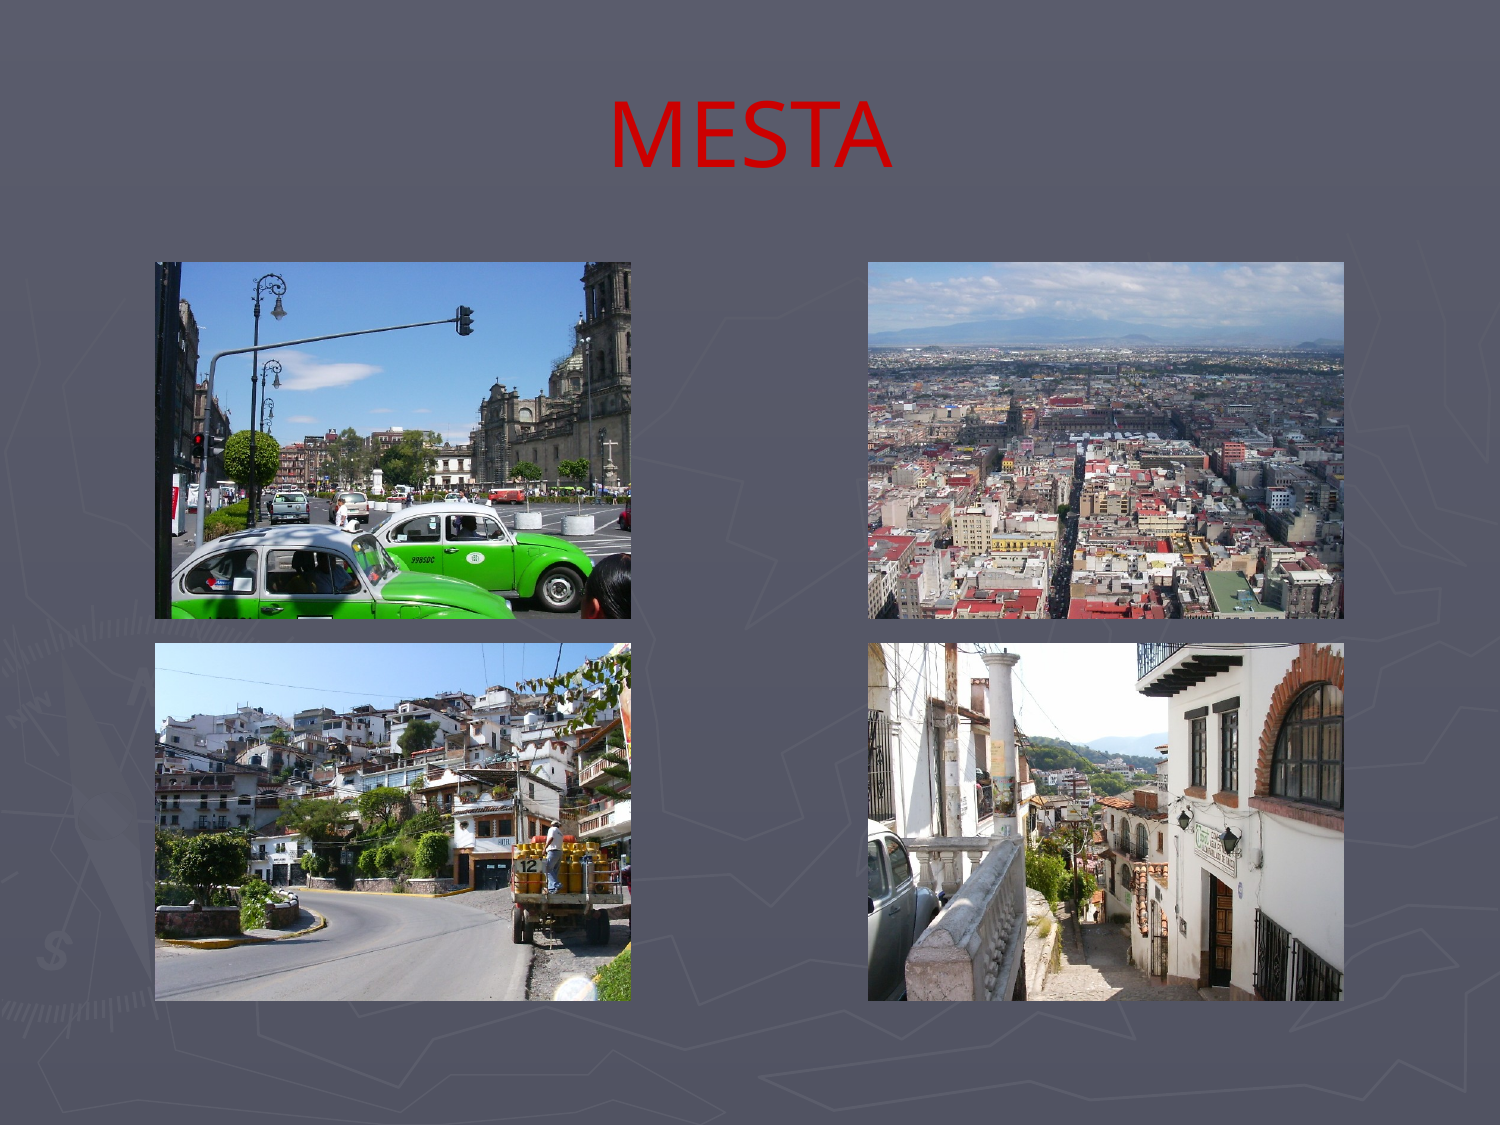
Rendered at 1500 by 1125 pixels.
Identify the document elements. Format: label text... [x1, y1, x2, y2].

picture [868, 643, 1344, 1001]
title MESTA [49, 37, 1451, 225]
picture [155, 643, 631, 1001]
picture [868, 262, 1344, 619]
picture [155, 262, 631, 619]
